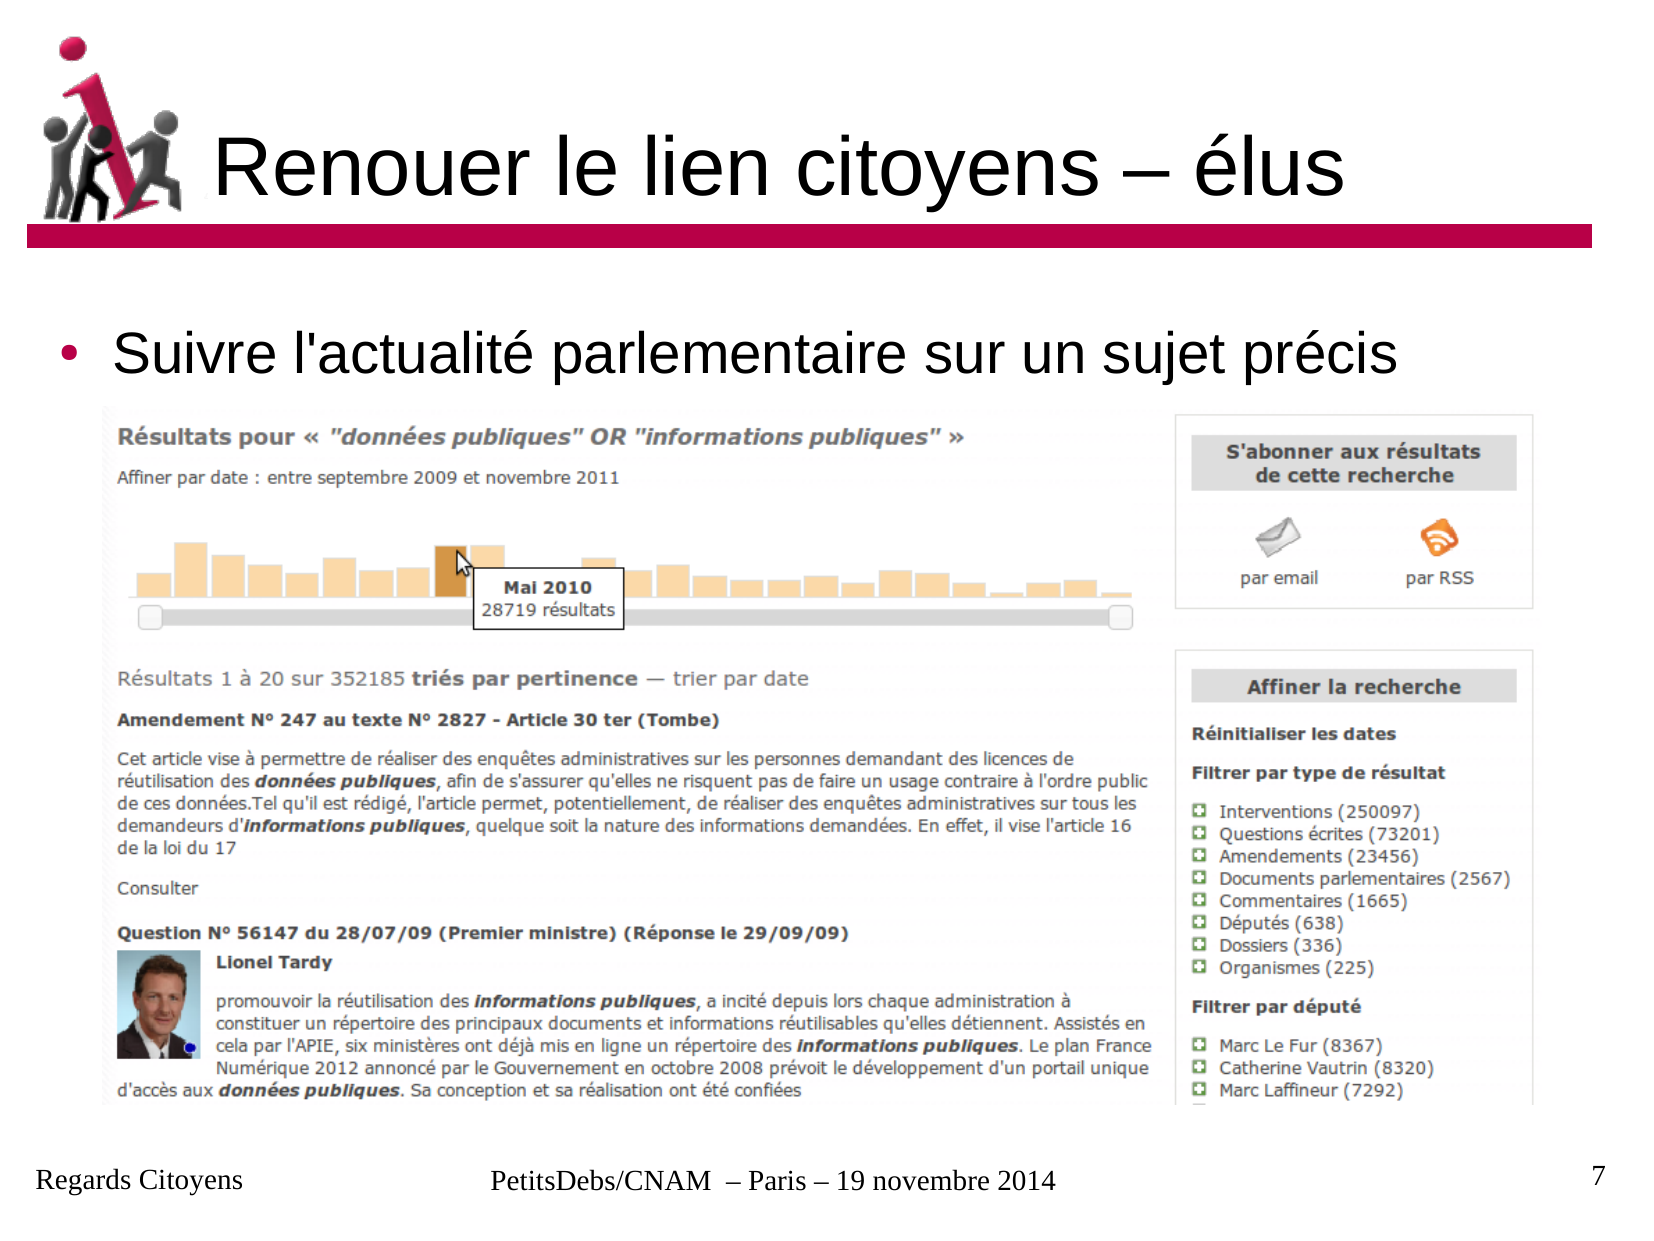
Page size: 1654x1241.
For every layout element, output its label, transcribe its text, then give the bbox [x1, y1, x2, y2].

list Suivre l'actualité parlementaire sur un sujet précis [41, 321, 1636, 1140]
picture [27, 31, 208, 224]
title Renouer le lien citoyens – élus [212, 70, 1601, 264]
picture [102, 406, 1542, 1105]
